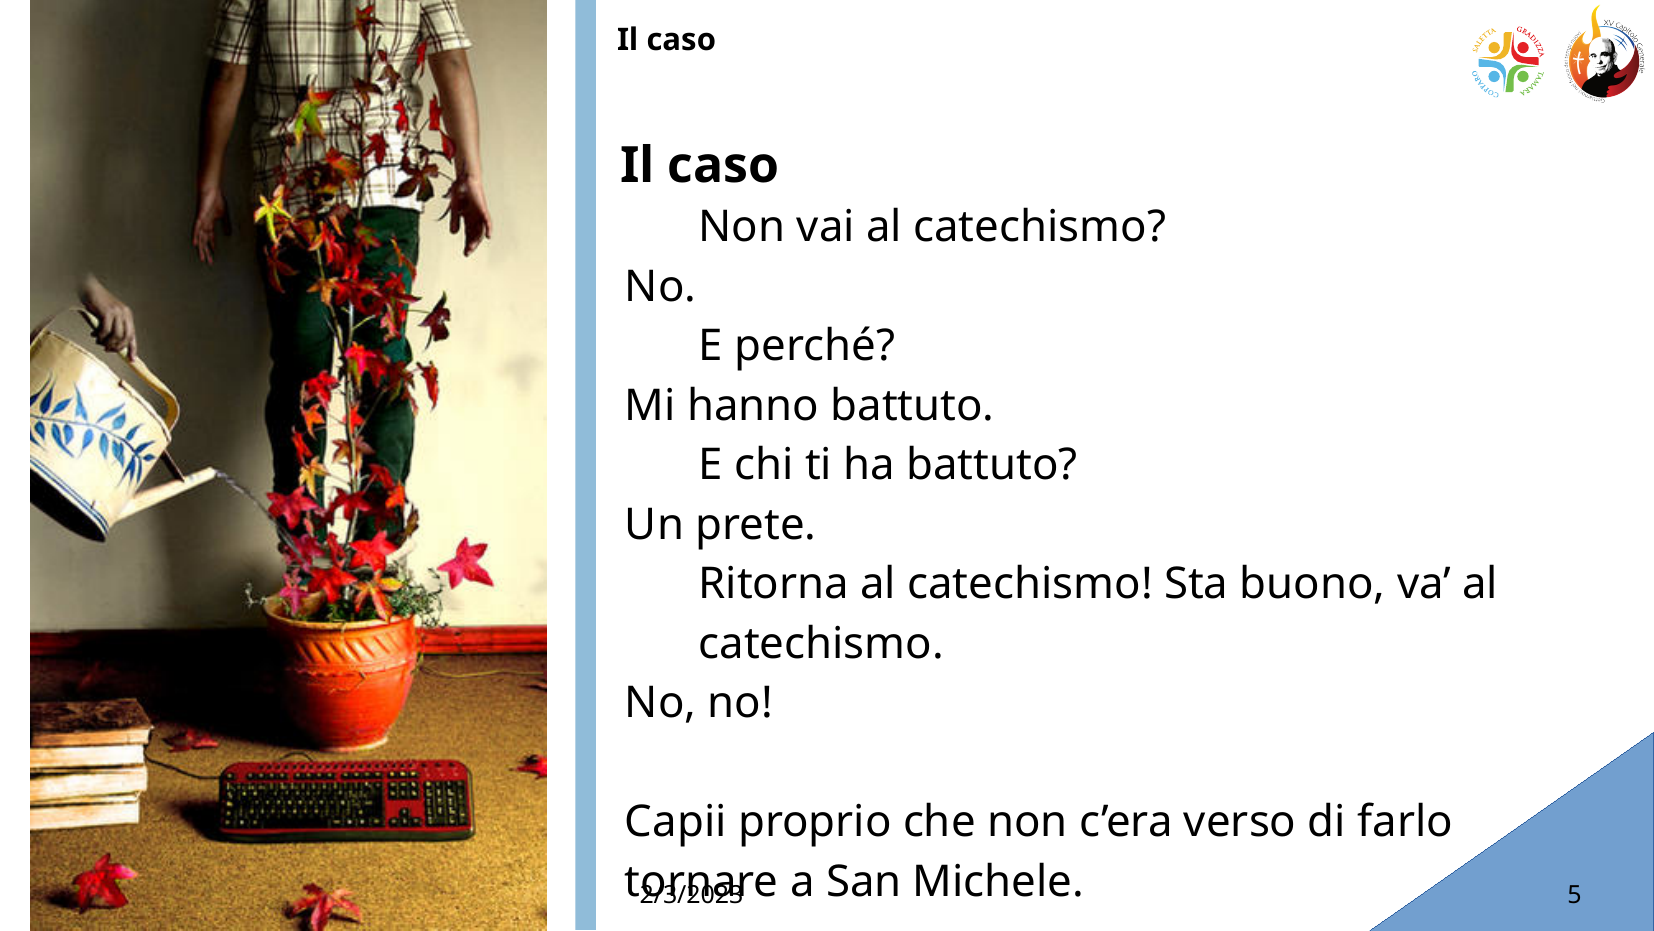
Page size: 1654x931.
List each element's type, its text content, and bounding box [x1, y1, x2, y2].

picture [1563, 4, 1646, 103]
picture [30, 0, 547, 931]
text_box Il caso [602, 9, 1335, 63]
subtitle Non vai al catechismo? No. E perché? Mi hanno battuto. E chi ti ha battuto? Un prete. Ritorna al catechismo! Sta buono, va’ al catechismo. No, no! Capii proprio che non c’era verso di farlo tornare a San Michele. [624, 201, 1602, 835]
title Il caso [620, 129, 1617, 201]
